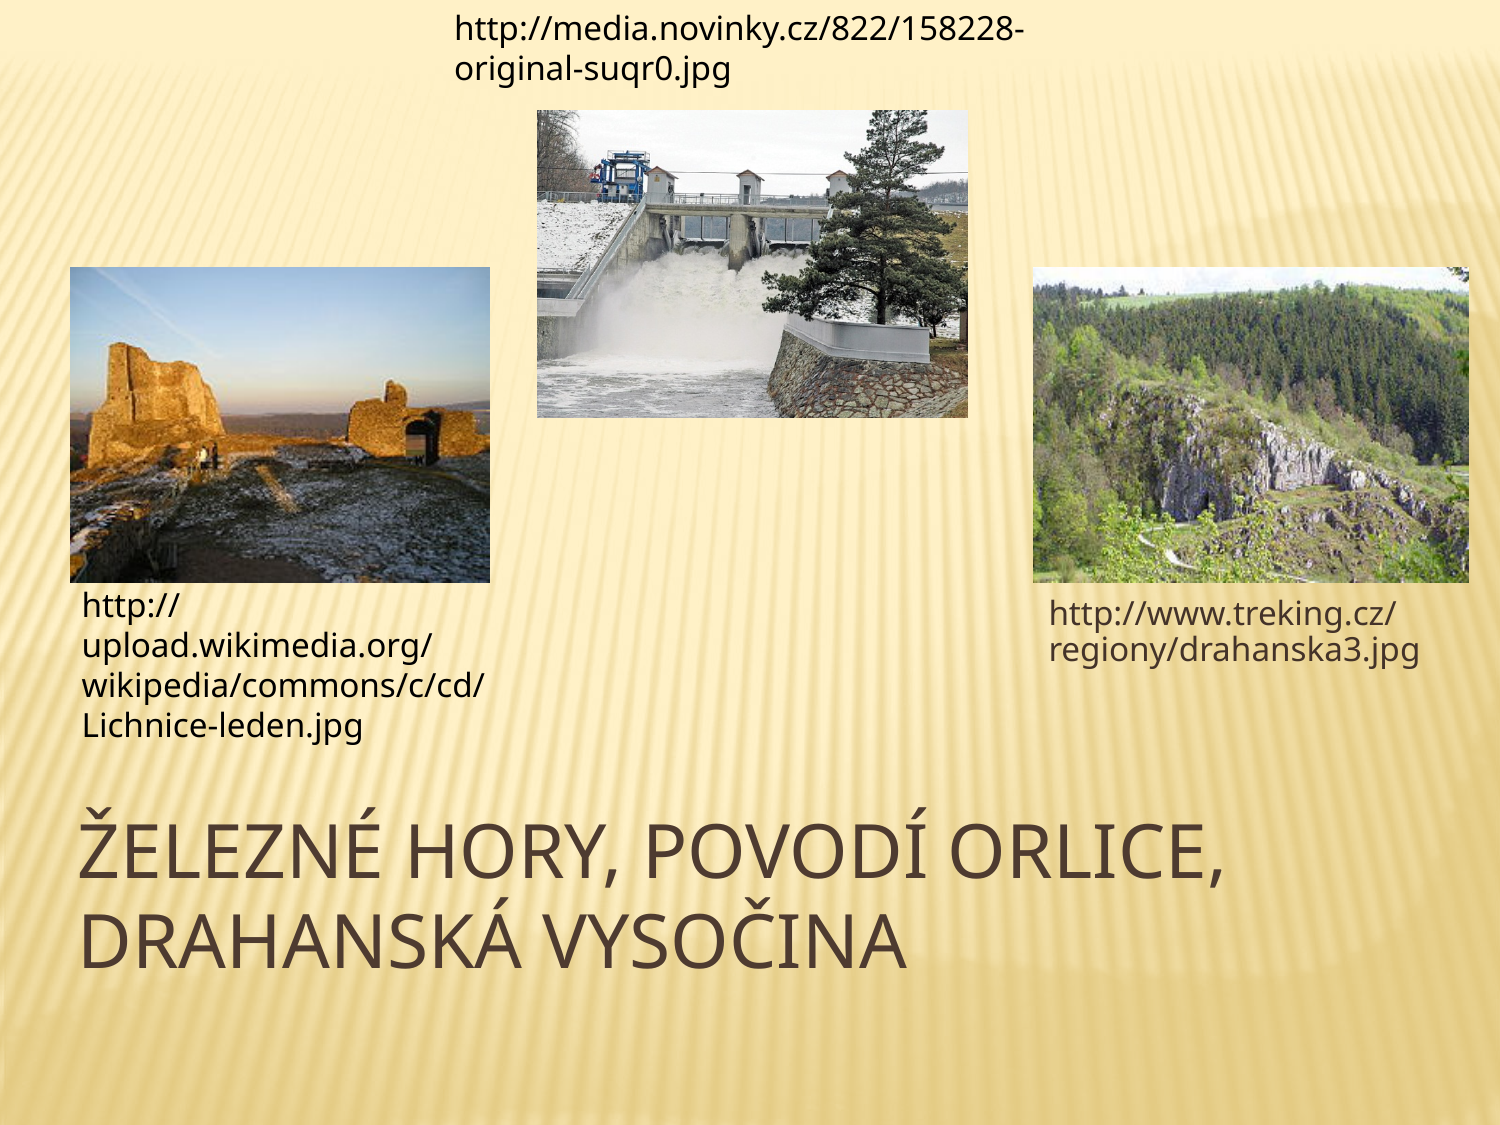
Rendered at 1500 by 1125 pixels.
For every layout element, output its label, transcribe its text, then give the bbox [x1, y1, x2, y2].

picture [1033, 267, 1469, 583]
picture [70, 267, 490, 577]
text_box http://media.novinky.cz/822/158228-original-suqr0.jpg [439, 0, 1065, 95]
title ŽELEZNÉ HORY, POVODÍ ORLICE, DRAHANSKÁ VYSOČINA [62, 796, 1450, 997]
picture [537, 110, 968, 418]
subtitle http://www.treking.cz/regiony/drahanska3.jpg [1033, 583, 1460, 677]
text_box http://upload.wikimedia.org/wikipedia/commons/c/cd/Lichnice-leden.jpg [67, 577, 572, 752]
